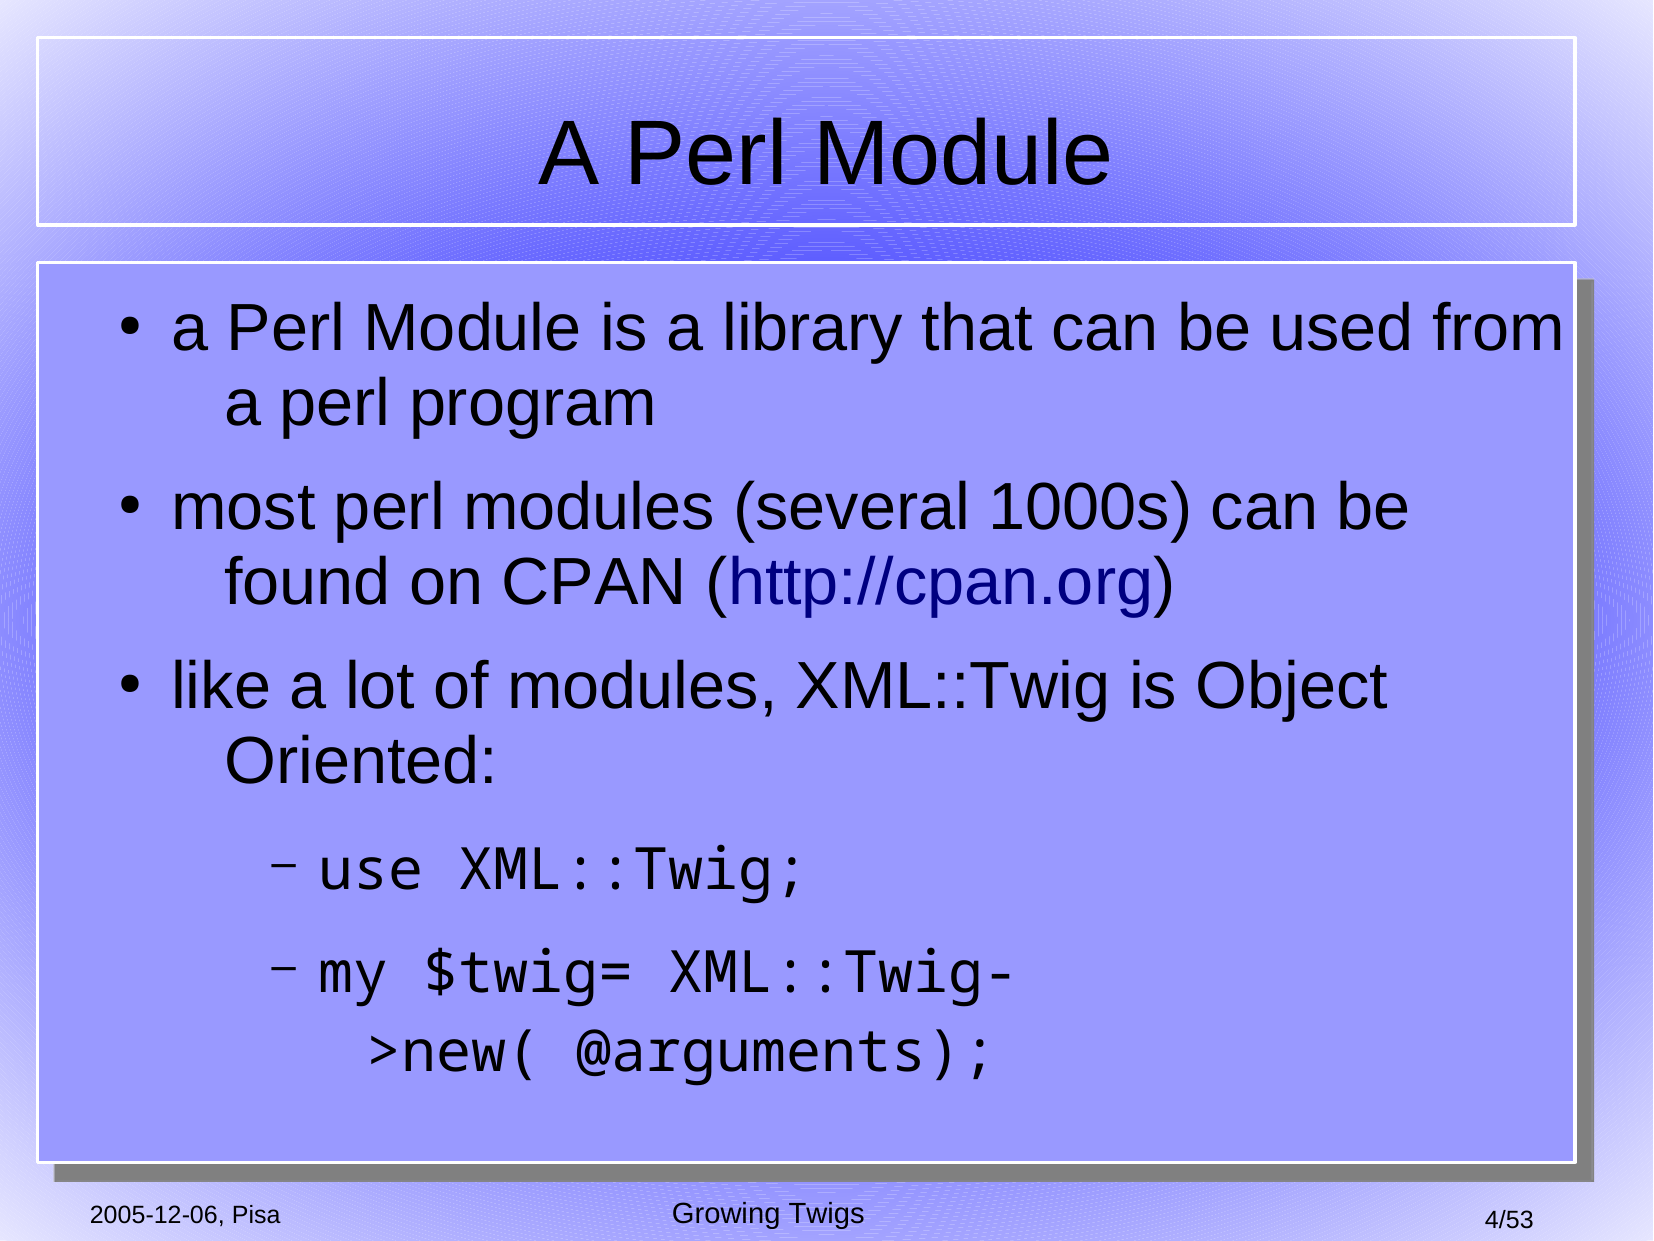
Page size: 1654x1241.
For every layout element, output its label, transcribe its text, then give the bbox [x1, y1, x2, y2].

title A Perl Module [82, 49, 1571, 257]
list a Perl Module is a library that can be used from a perl program most perl modules (several 1000s) can be found on CPAN (http://cpan.org) like a lot of modules, XML::Twig is Object Oriented: use XML::Twig; my $twig= XML::Twig->new( @arguments); [82, 290, 1571, 1126]
